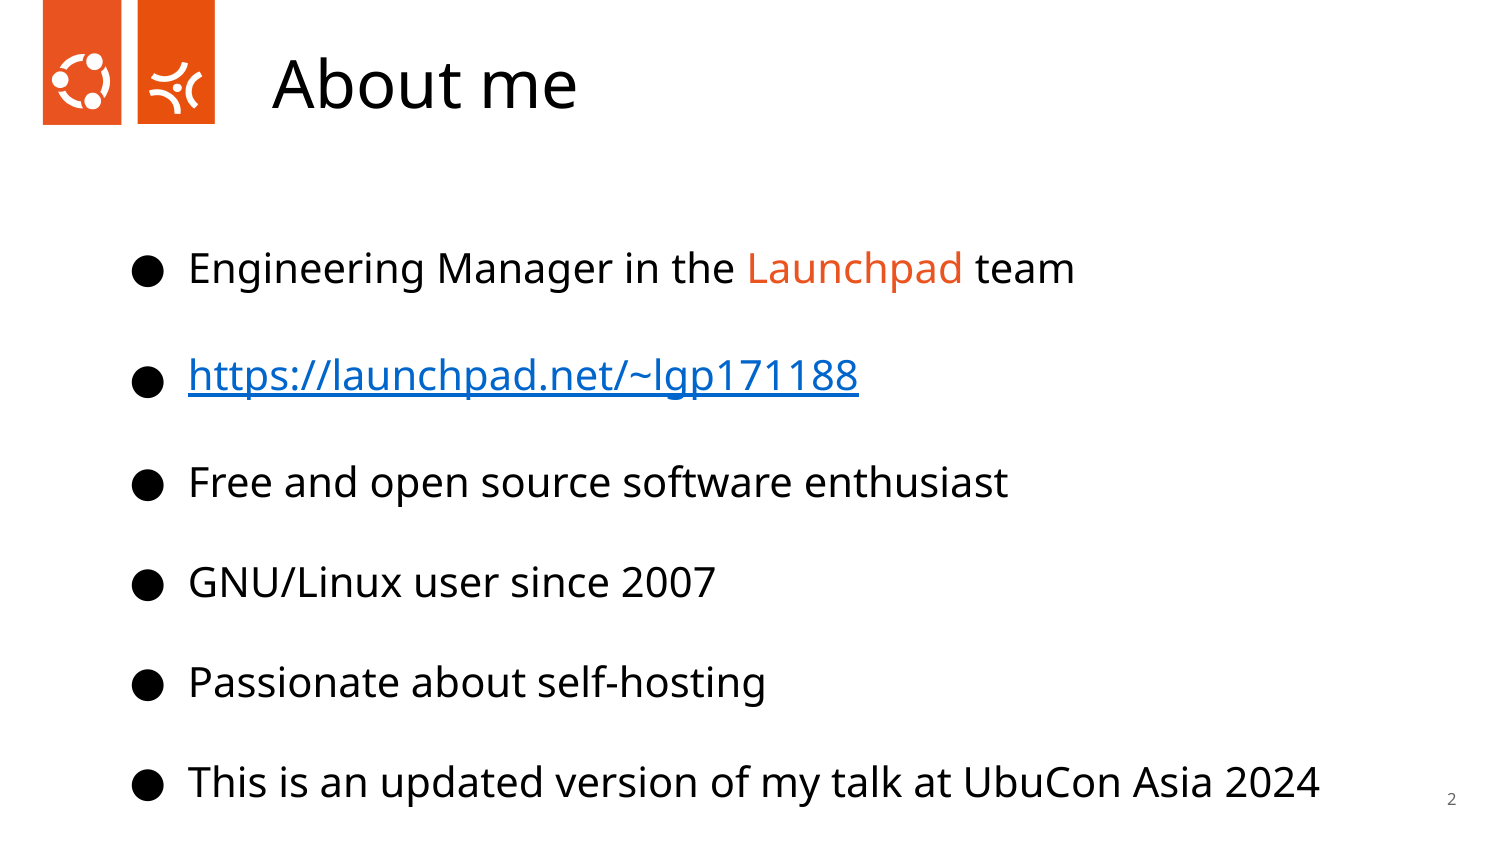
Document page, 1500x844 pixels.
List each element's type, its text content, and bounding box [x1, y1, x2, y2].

picture [137, 0, 216, 124]
title About me [272, 41, 752, 124]
text_box Engineering Manager in the Launchpad team https://launchpad.net/~lgp171188 Free and open source software enthusiast GNU/Linux user since 2007 Passionate about self-hosting This is an updated version of my talk at UbuCon Asia 2024 [97, 176, 1410, 821]
slide_number <number> [1381, 773, 1472, 839]
